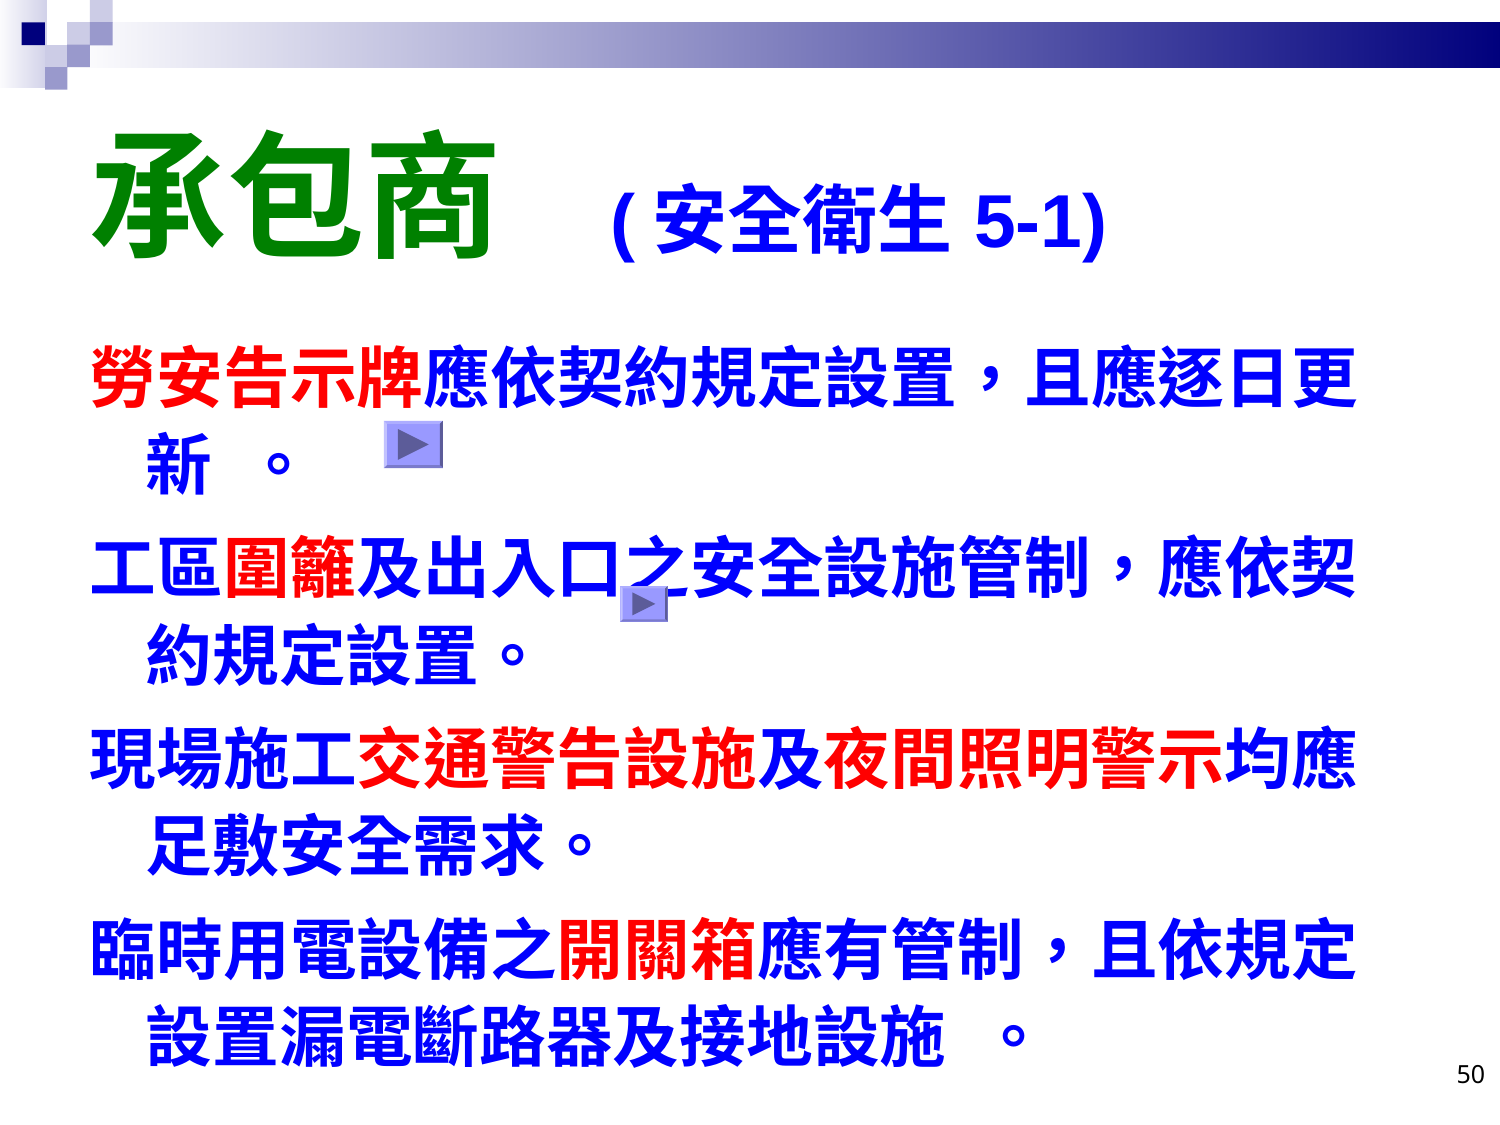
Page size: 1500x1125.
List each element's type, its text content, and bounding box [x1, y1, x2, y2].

list 勞安告示牌應依契約規定設置，且應逐日更新 。 工區圍籬及出入口之安全設施管制，應依契約規定設置。 現場施工交通警告設施及夜間照明警示均應足敷安全需求。 臨時用電設備之開關箱應有管制，且依規定設置漏電斷路器及接地設施 。 [74, 324, 1426, 966]
text_box <number> [1149, 1025, 1500, 1101]
text_box [384, 420, 443, 469]
title 承包商 (安全衛生5-1) [74, 75, 1426, 300]
text_box [621, 586, 668, 622]
